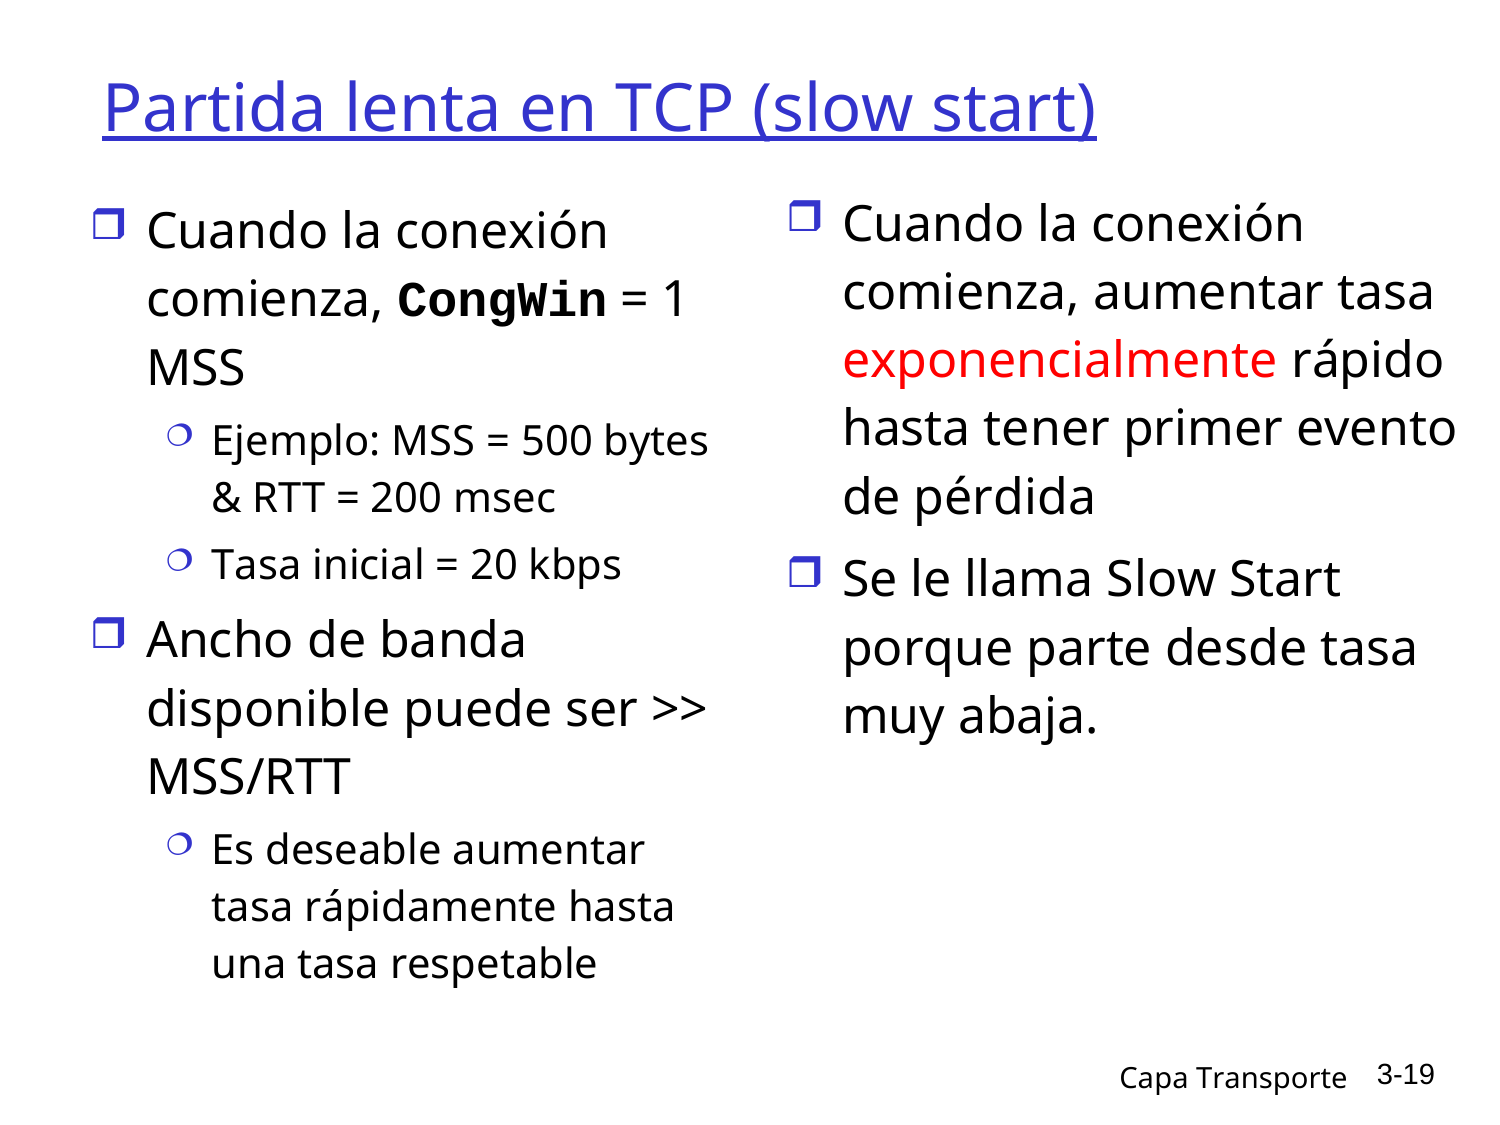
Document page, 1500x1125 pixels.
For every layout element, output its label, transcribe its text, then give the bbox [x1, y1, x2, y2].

list Cuando la conexión comienza, aumentar tasa exponencialmente rápido hasta tener primer evento de pérdida Se le llama Slow Start porque parte desde tasa muy abaja. [785, 187, 1464, 998]
list Cuando la conexión comienza, CongWin = 1 MSS Ejemplo: MSS = 500 bytes & RTT = 200 msec Tasa inicial = 20 kbps Ancho de banda disponible puede ser >> MSS/RTT Es deseable aumentar tasa rápidamente hasta una tasa respetable [75, 187, 753, 1028]
title Partida lenta en TCP (slow start) [87, 15, 1463, 196]
